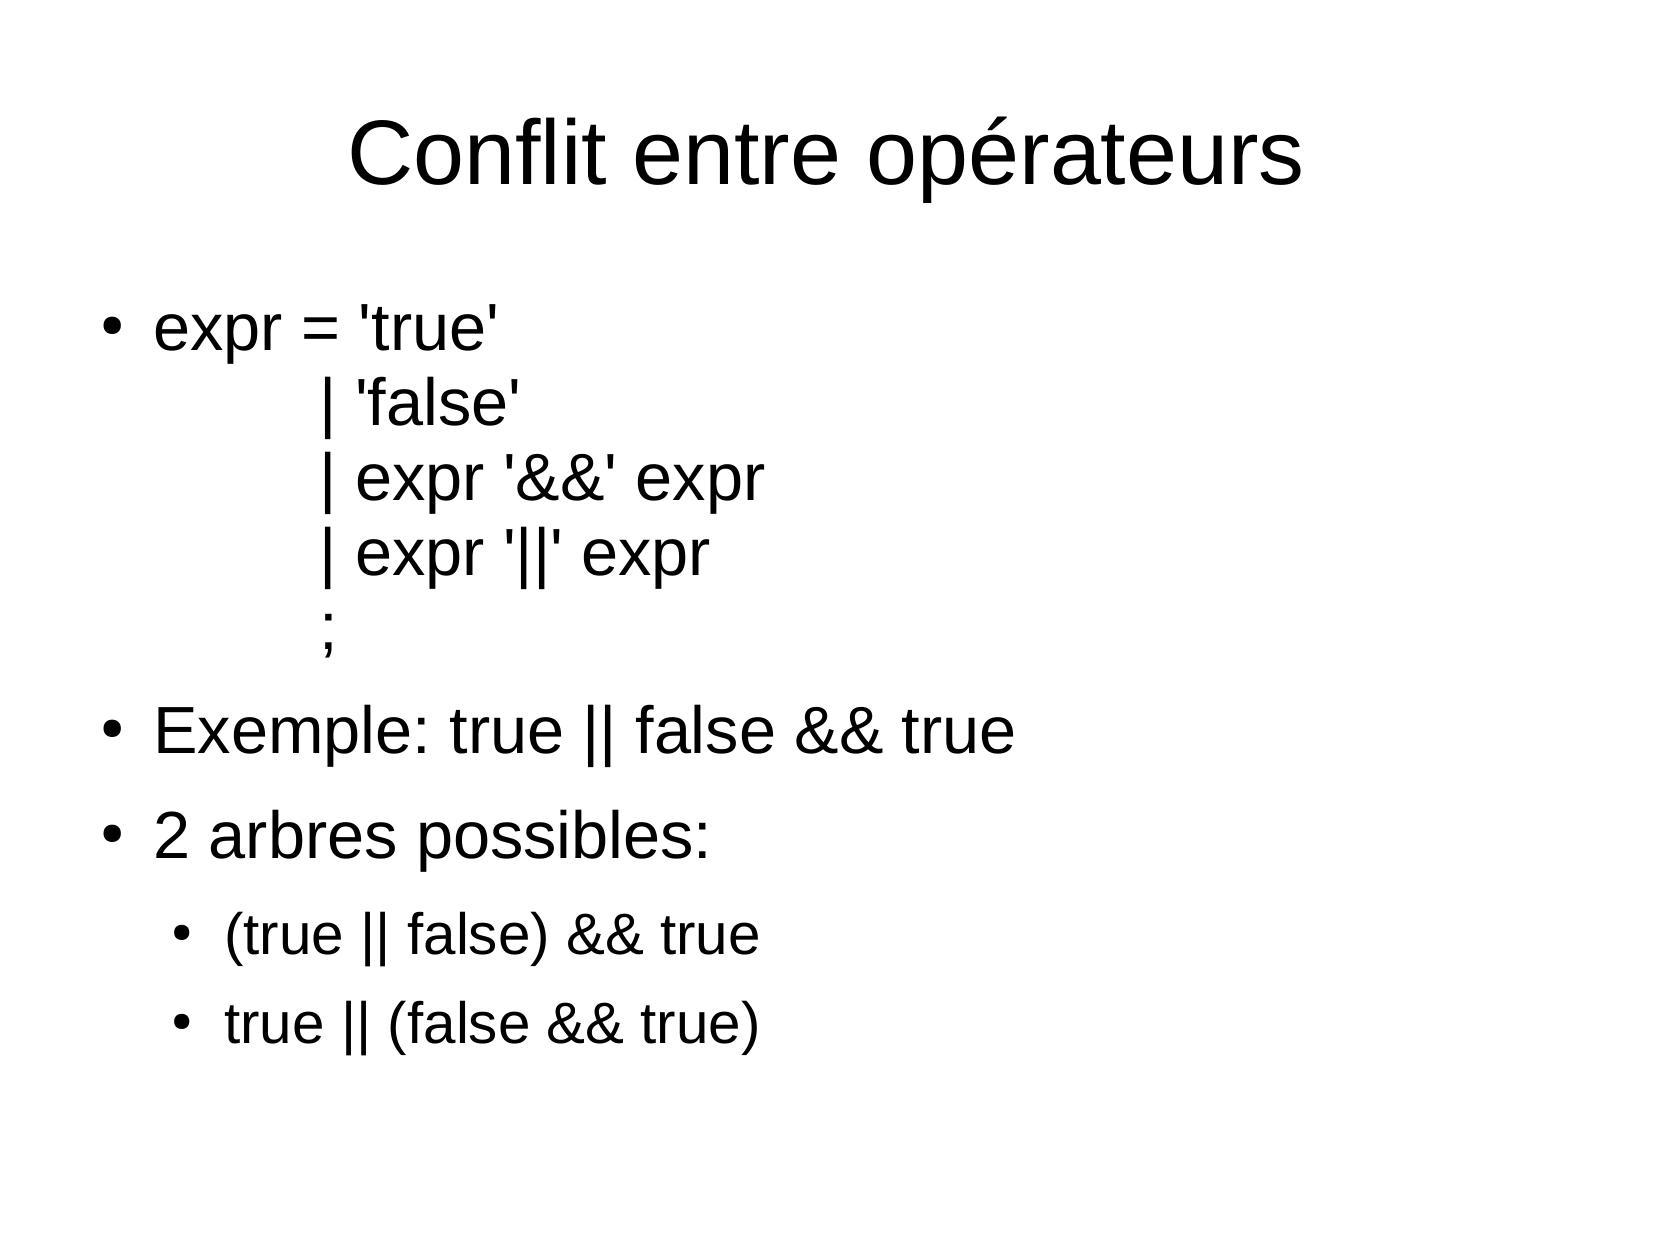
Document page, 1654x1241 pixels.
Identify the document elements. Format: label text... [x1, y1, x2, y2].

title Conflit entre opérateurs [82, 56, 1571, 250]
list expr = 'true' | 'false' | expr '&&' expr | expr '||' expr ; Exemple: true || false && true 2 arbres possibles: (true || false) && true true || (false && true) [82, 290, 1571, 1094]
